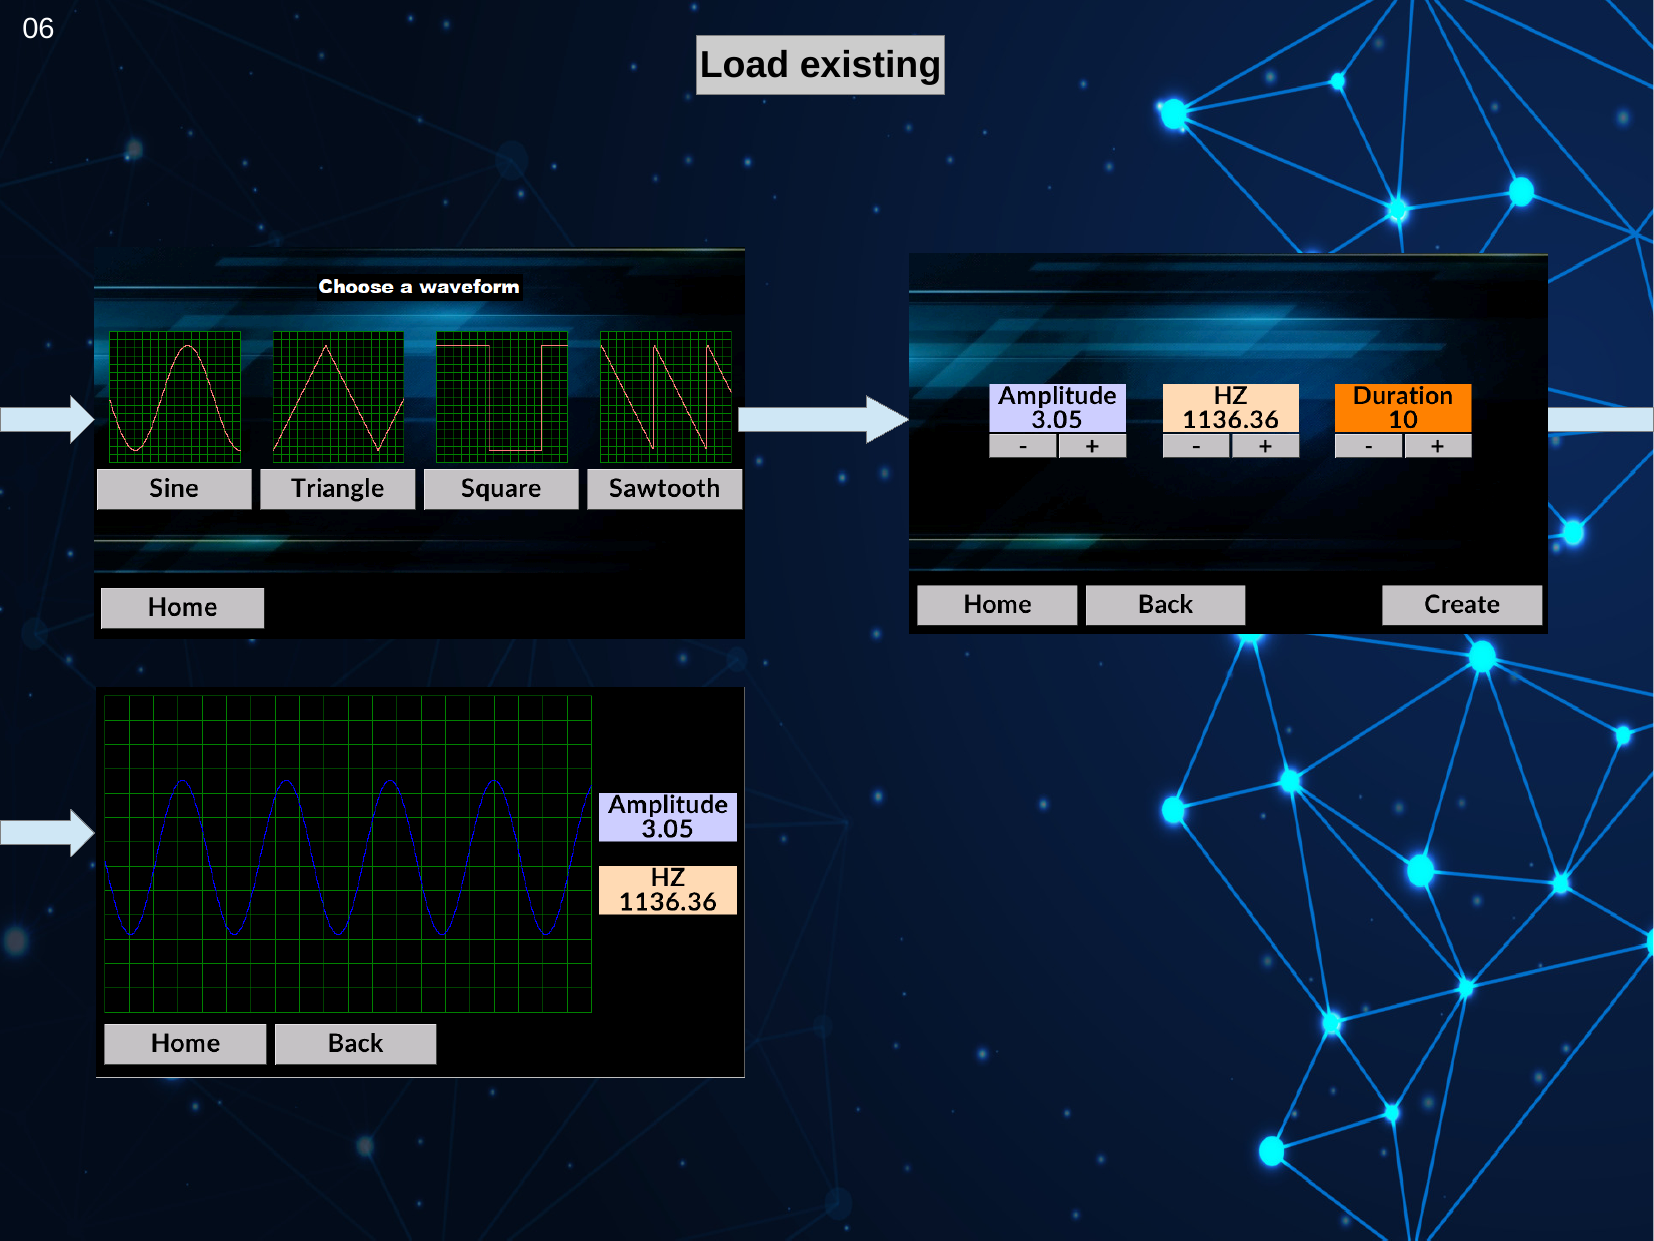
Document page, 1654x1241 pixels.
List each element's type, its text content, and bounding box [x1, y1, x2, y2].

text_box [0, 809, 95, 857]
title 06 [6, 5, 71, 48]
text_box Load existing [696, 35, 945, 95]
picture [0, 0, 1654, 1241]
text_box [1548, 407, 1654, 432]
text_box [738, 395, 909, 444]
text_box [0, 395, 95, 444]
